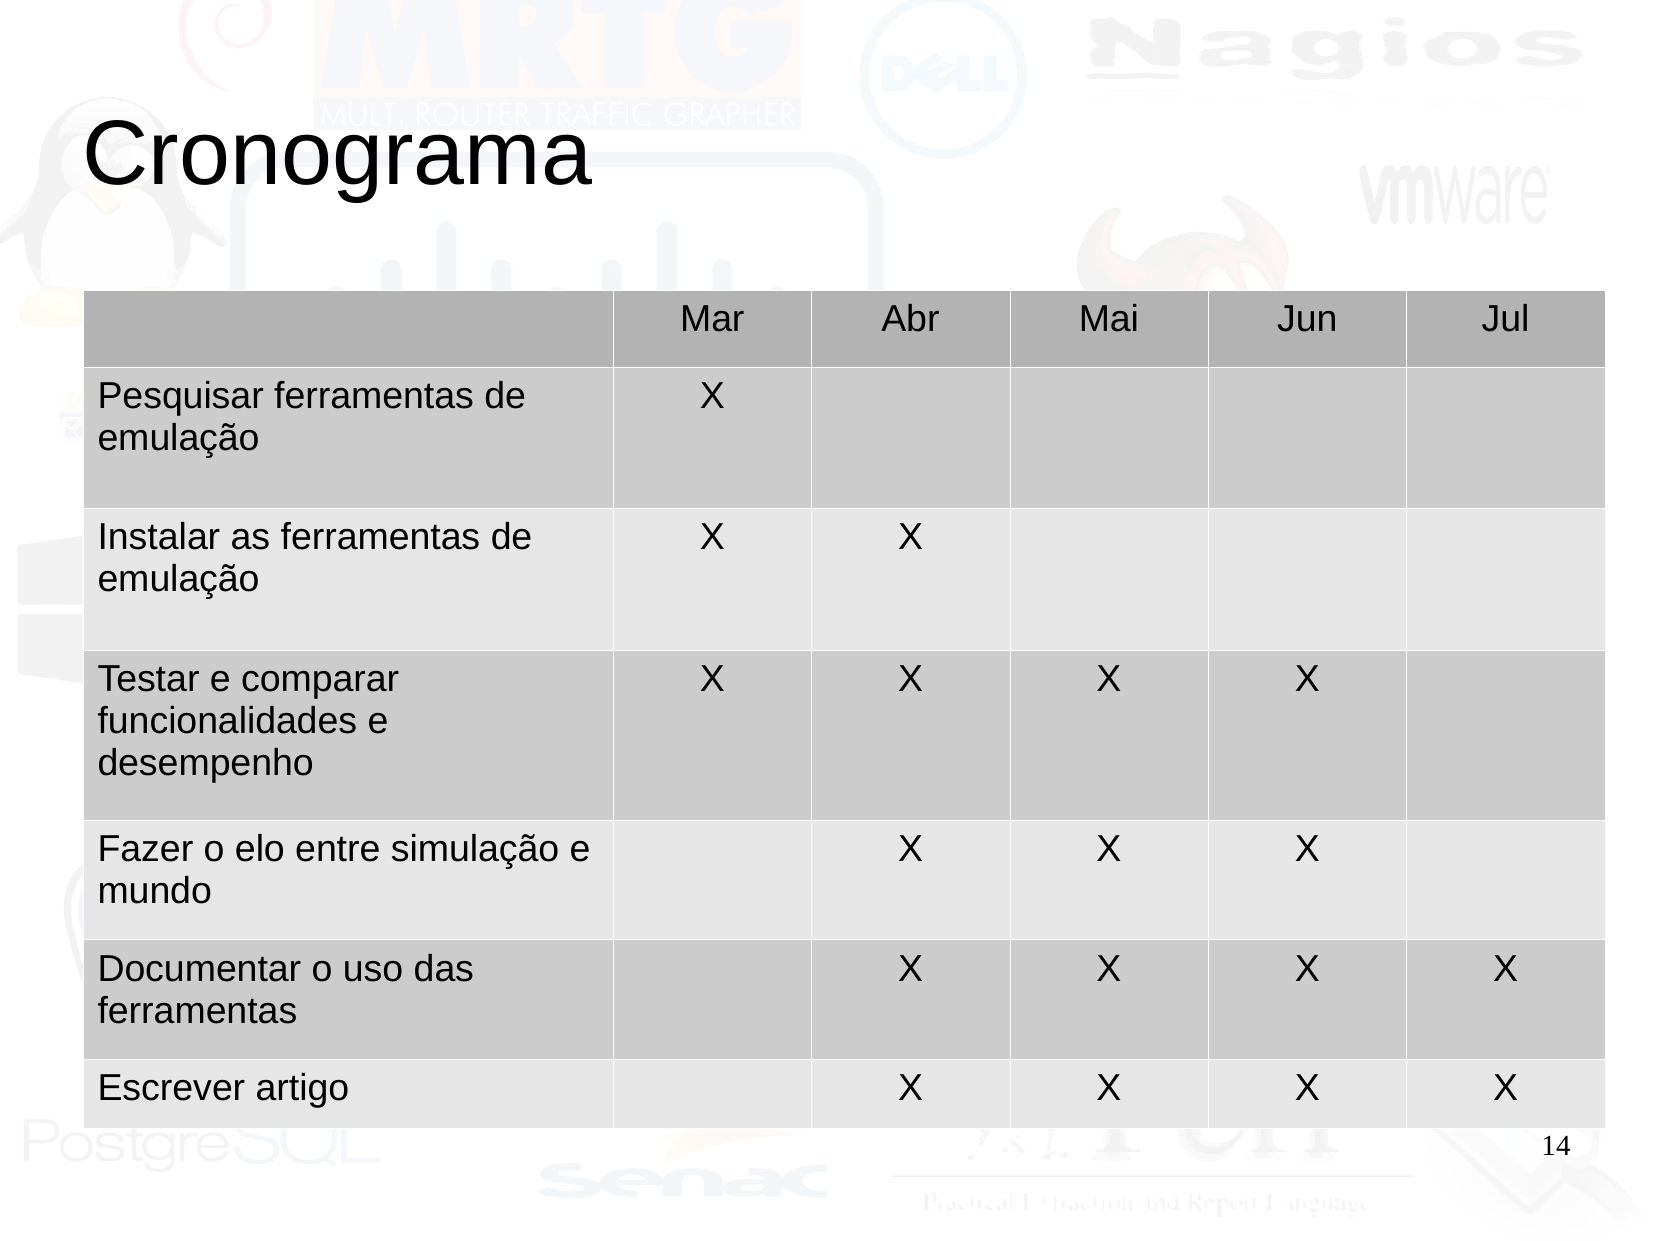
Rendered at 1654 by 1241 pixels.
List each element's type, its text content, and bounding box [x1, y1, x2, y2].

table_cell Fazer o elo entre simulação e mundo [84, 821, 613, 939]
table_cell X [1011, 821, 1208, 939]
table_cell X [1407, 940, 1605, 1059]
table_cell X [1209, 1060, 1406, 1128]
table_cell [1407, 509, 1605, 650]
table_cell Escrever artigo [84, 1060, 613, 1128]
table_cell Instalar as ferramentas de emulação [84, 509, 613, 650]
table_cell Testar e comparar funcionalidades e desempenho [84, 651, 613, 820]
table_cell X [812, 651, 1010, 820]
table_cell X [812, 1060, 1010, 1128]
title Cronograma [82, 49, 1571, 257]
table_cell X [614, 509, 811, 650]
table_cell [1407, 821, 1605, 939]
table_cell X [1209, 940, 1406, 1059]
table_cell X [1011, 940, 1208, 1059]
table_header Mar [614, 291, 811, 367]
table_header Abr [812, 291, 1010, 367]
table_cell X [812, 940, 1010, 1059]
table_cell [614, 821, 811, 939]
table_cell [812, 368, 1010, 508]
table_cell X [812, 821, 1010, 939]
picture [0, 0, 1654, 1241]
table_cell X [1011, 651, 1208, 820]
table_cell [1407, 368, 1605, 508]
table_cell [614, 940, 811, 1059]
table_cell X [1209, 651, 1406, 820]
table_cell X [614, 651, 811, 820]
table_cell X [614, 368, 811, 508]
table_cell X [1407, 1060, 1605, 1128]
table_header Jul [1407, 291, 1605, 367]
table_cell X [1209, 821, 1406, 939]
table_cell X [812, 509, 1010, 650]
table_cell [1011, 509, 1208, 650]
table_header Mai [1011, 291, 1208, 367]
table_cell Pesquisar ferramentas de emulação [84, 368, 613, 508]
table_header [84, 291, 613, 367]
table_cell [1209, 509, 1406, 650]
table_header Jun [1209, 291, 1406, 367]
table_cell [1407, 651, 1605, 820]
table_cell [1011, 368, 1208, 508]
table_cell Documentar o uso das ferramentas [84, 940, 613, 1059]
table_cell [614, 1060, 811, 1128]
table_cell X [1011, 1060, 1208, 1128]
table_cell [1209, 368, 1406, 508]
